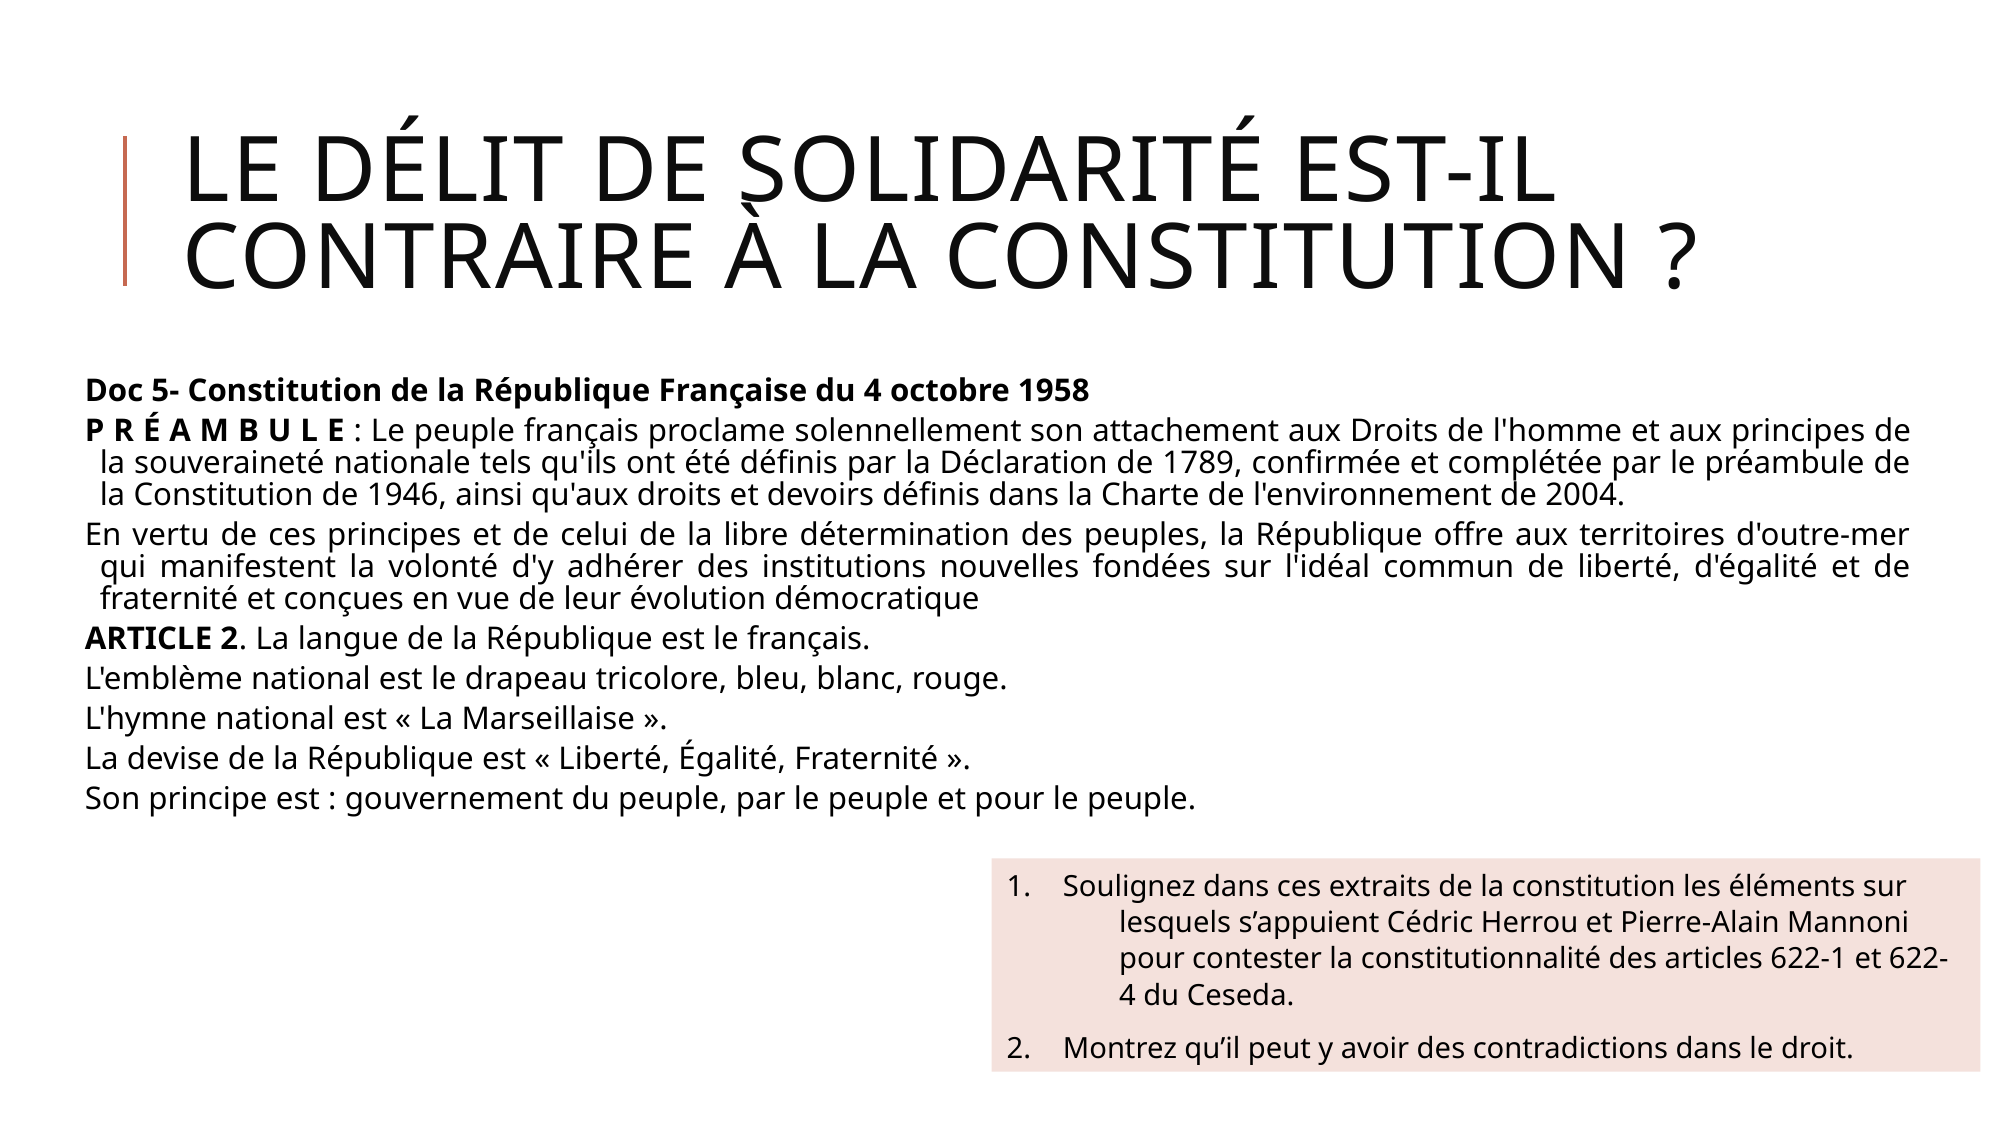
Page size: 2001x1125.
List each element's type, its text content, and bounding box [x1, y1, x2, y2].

list Doc 5- Constitution de la République Française du 4 octobre 1958 P R É A M B U L E : Le peuple français proclame solennellement son attachement aux Droits de l'homme et aux principes de la souveraineté nationale tels qu'ils ont été définis par la Déclaration de 1789, confirmée et complétée par le préambule de la Constitution de 1946, ainsi qu'aux droits et devoirs définis dans la Charte de l'environnement de 2004. En vertu de ces principes et de celui de la libre détermination des peuples, la République offre aux territoires d'outre-mer qui manifestent la volonté d'y adhérer des institutions nouvelles fondées sur l'idéal commun de liberté, d'égalité et de fraternité et conçues en vue de leur évolution démocratique ARTICLE 2. La langue de la République est le français. L'emblème national est le drapeau tricolore, bleu, blanc, rouge. L'hymne national est « La Marseillaise ». La devise de la République est « Liberté, Égalité, Fraternité ». Son principe est : gouvernement du peuple, par le peuple et pour le peuple. [62, 368, 1921, 859]
title Le délit de solidarité est-il contraire à la constitution ? [168, 96, 1763, 343]
text_box Soulignez dans ces extraits de la constitution les éléments sur lesquels s’appuient Cédric Herrou et Pierre-Alain Mannoni pour contester la constitutionnalité des articles 622-1 et 622-4 du Ceseda. Montrez qu’il peut y avoir des contradictions dans le droit. [991, 858, 1981, 1037]
